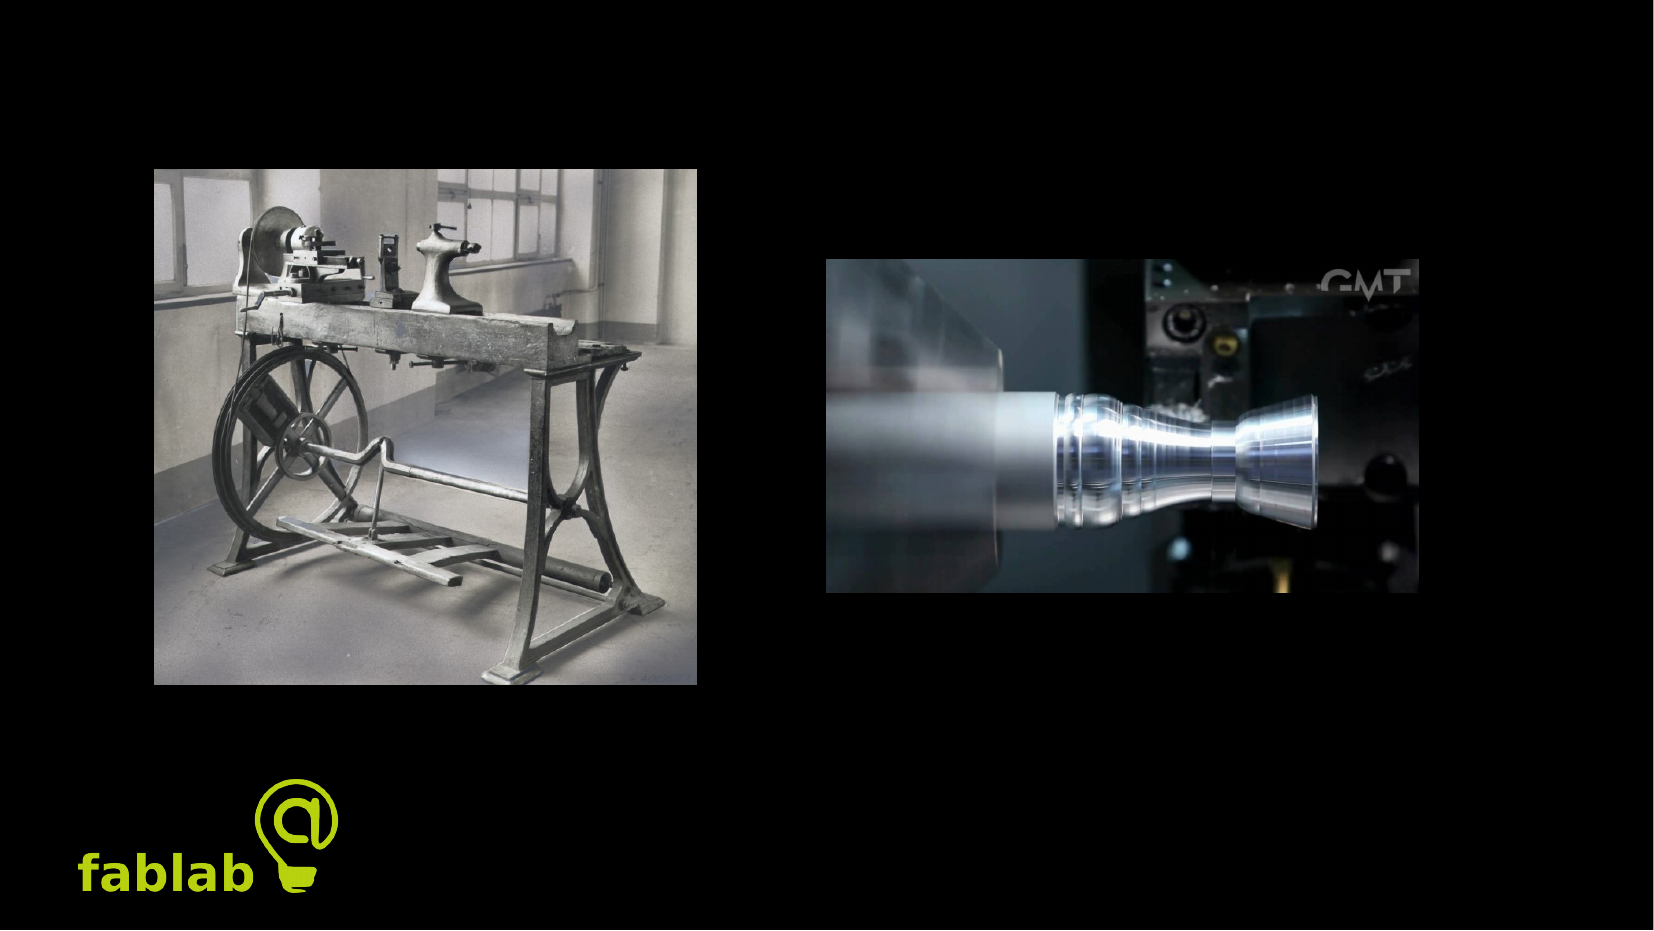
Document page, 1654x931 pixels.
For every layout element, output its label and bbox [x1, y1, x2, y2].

picture [826, 259, 1419, 593]
picture [154, 169, 697, 686]
picture [78, 779, 449, 893]
